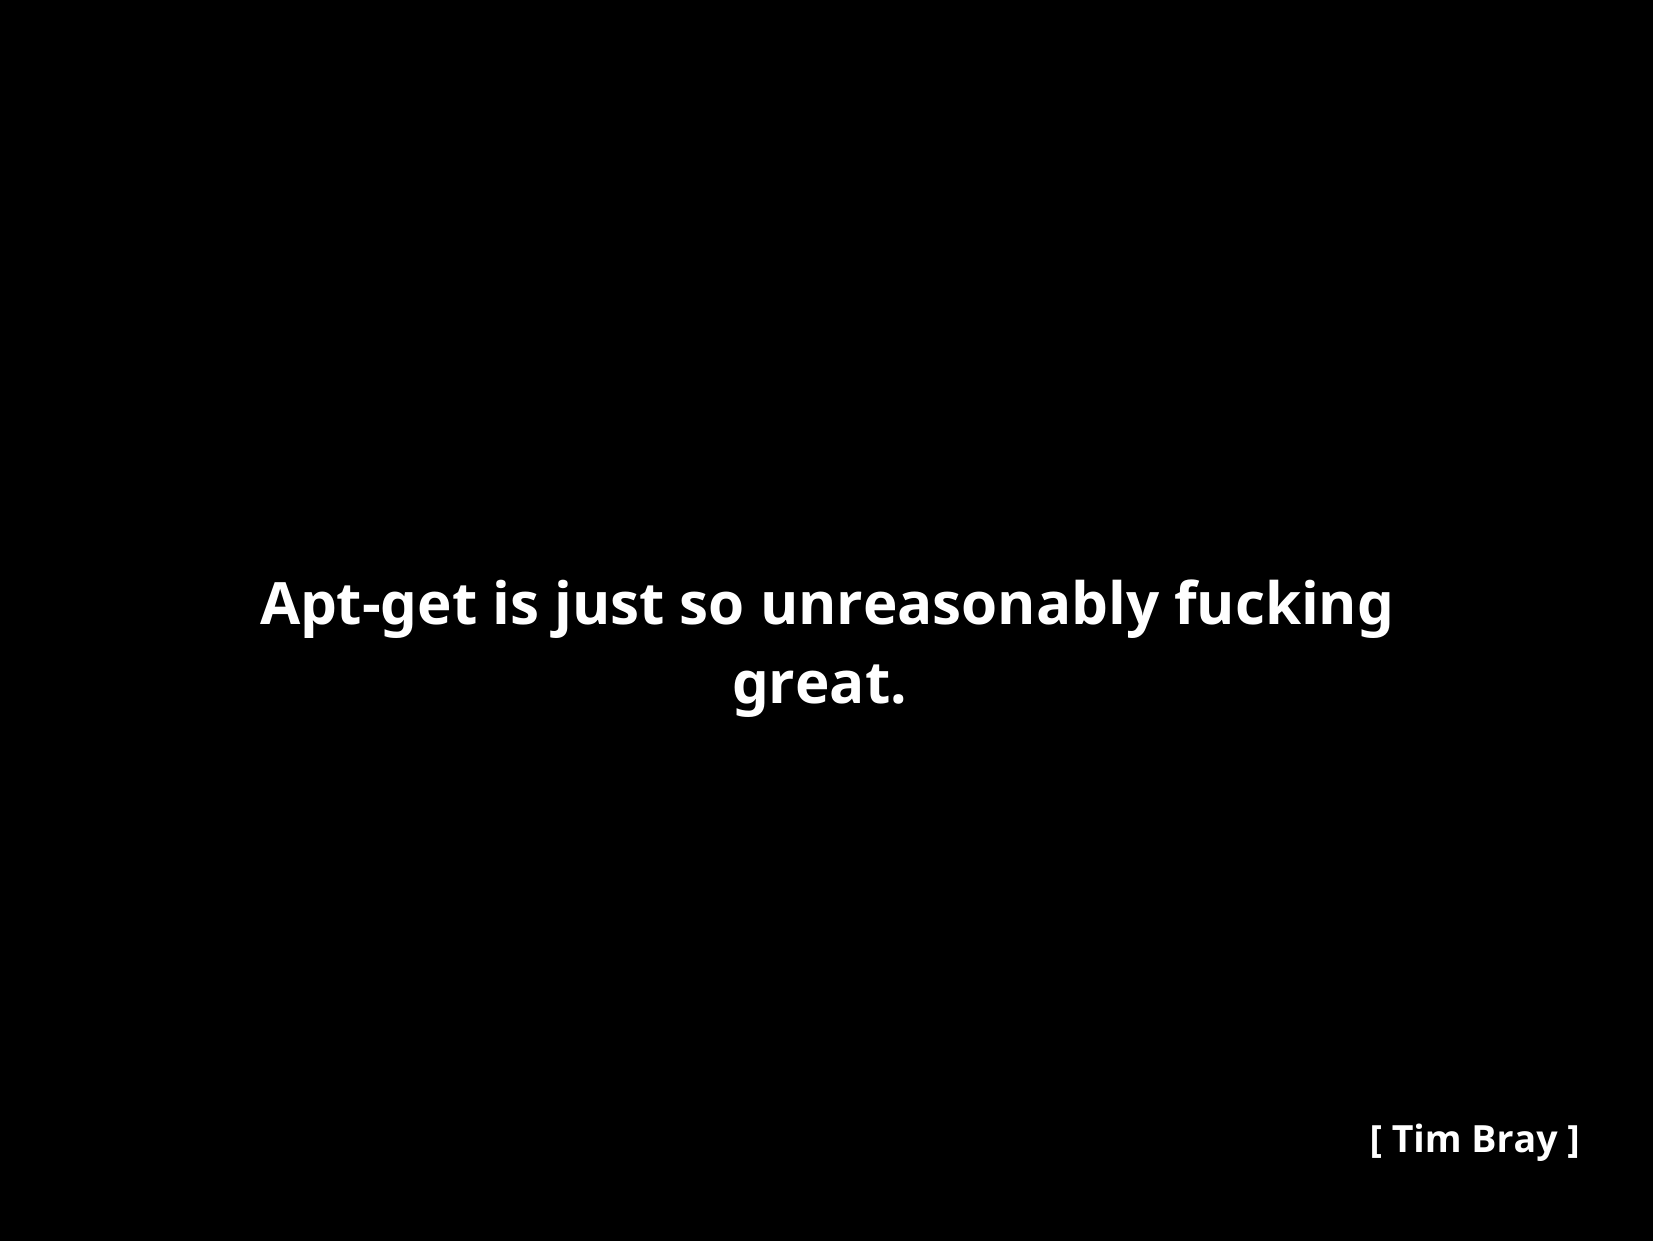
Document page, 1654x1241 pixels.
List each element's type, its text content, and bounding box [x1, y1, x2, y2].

text_box [ Tim Bray ] [1354, 1105, 1653, 1165]
text_box Apt-get is just so unreasonably fucking great. [227, 554, 1428, 639]
